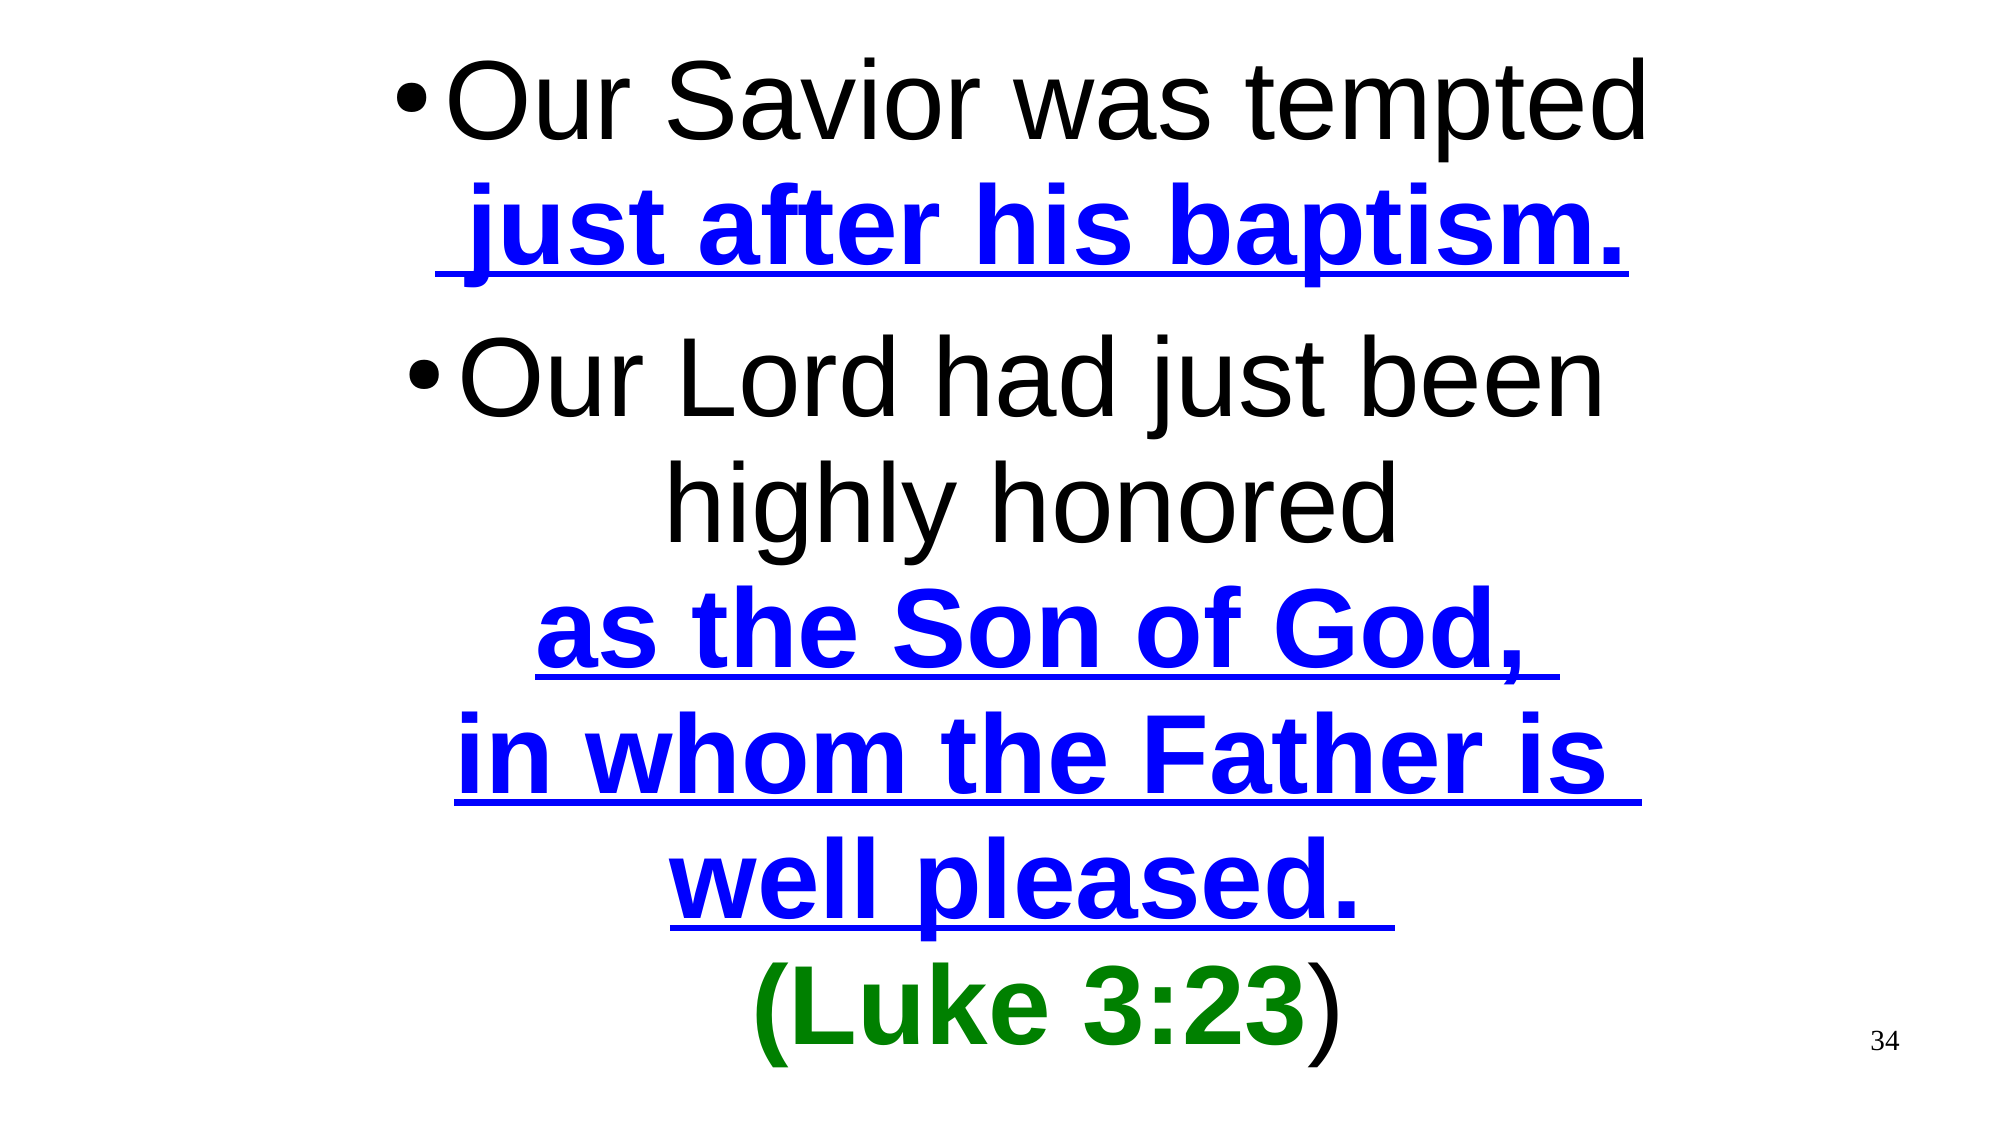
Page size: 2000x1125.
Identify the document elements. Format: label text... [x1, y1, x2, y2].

list Our Savior was tempted just after his baptism. Our Lord had just been highly honored as the Son of God, in whom the Father is well pleased. (Luke 3:23) [37, 37, 1988, 1088]
